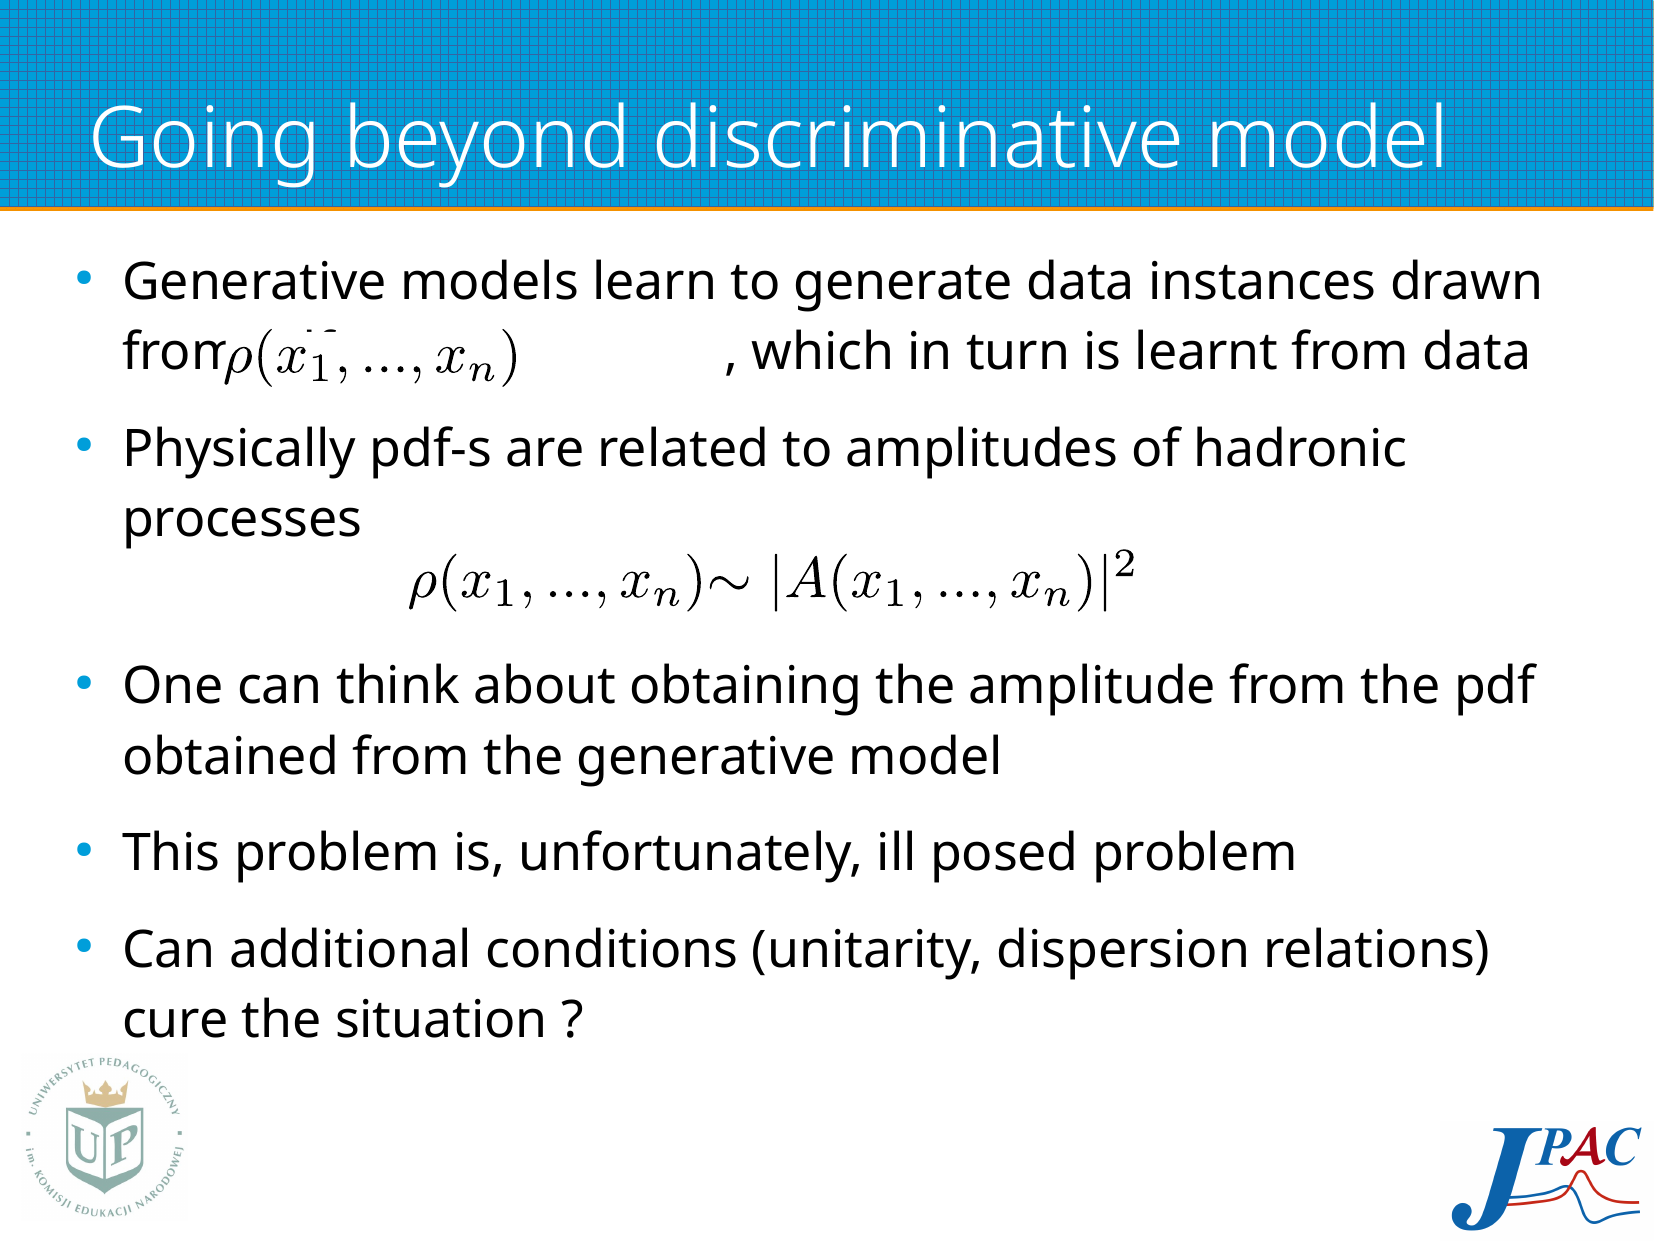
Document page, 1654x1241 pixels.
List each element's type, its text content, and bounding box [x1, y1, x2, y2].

text_box [224, 328, 516, 387]
title Going beyond discriminative model [88, 5, 1565, 193]
picture [1440, 1121, 1654, 1241]
text_box [409, 549, 1134, 612]
picture [21, 1053, 188, 1221]
list Generative models learn to generate data instances drawn from pdf , which in turn is learnt from data Physically pdf-s are related to amplitudes of hadronic processes One can think about obtaining the amplitude from the pdf obtained from the generative model This problem is, unfortunately, ill posed problem Can additional conditions (unitarity, dispersion relations) cure the situation ? [59, 244, 1595, 1063]
